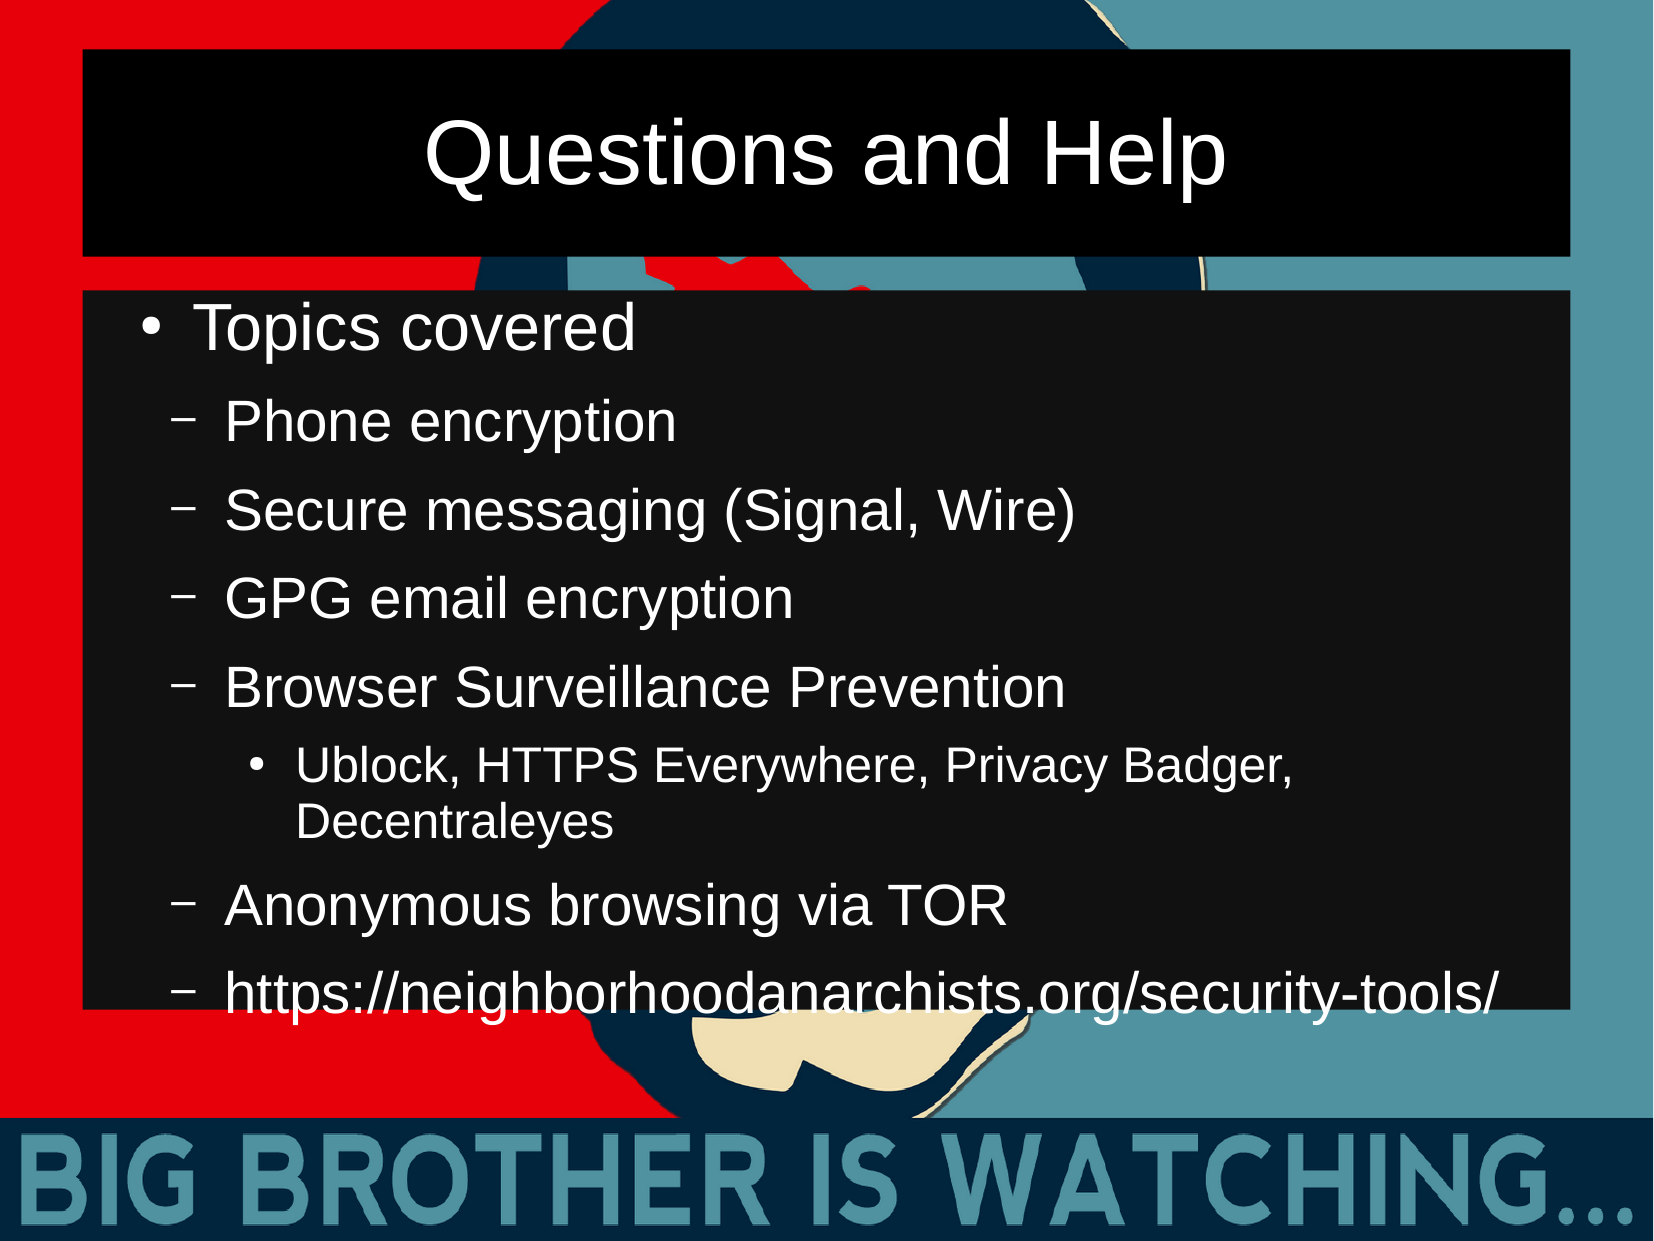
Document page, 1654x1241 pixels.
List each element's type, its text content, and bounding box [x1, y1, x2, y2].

list Topics covered Phone encryption Secure messaging (Signal, Wire) GPG email encryption Browser Surveillance Prevention Ublock, HTTPS Everywhere, Privacy Badger, Decentraleyes Anonymous browsing via TOR https://neighborhoodanarchists.org/security-tools/ [82, 290, 1571, 1010]
picture [0, 0, 1654, 1241]
title Questions and Help [82, 49, 1571, 257]
